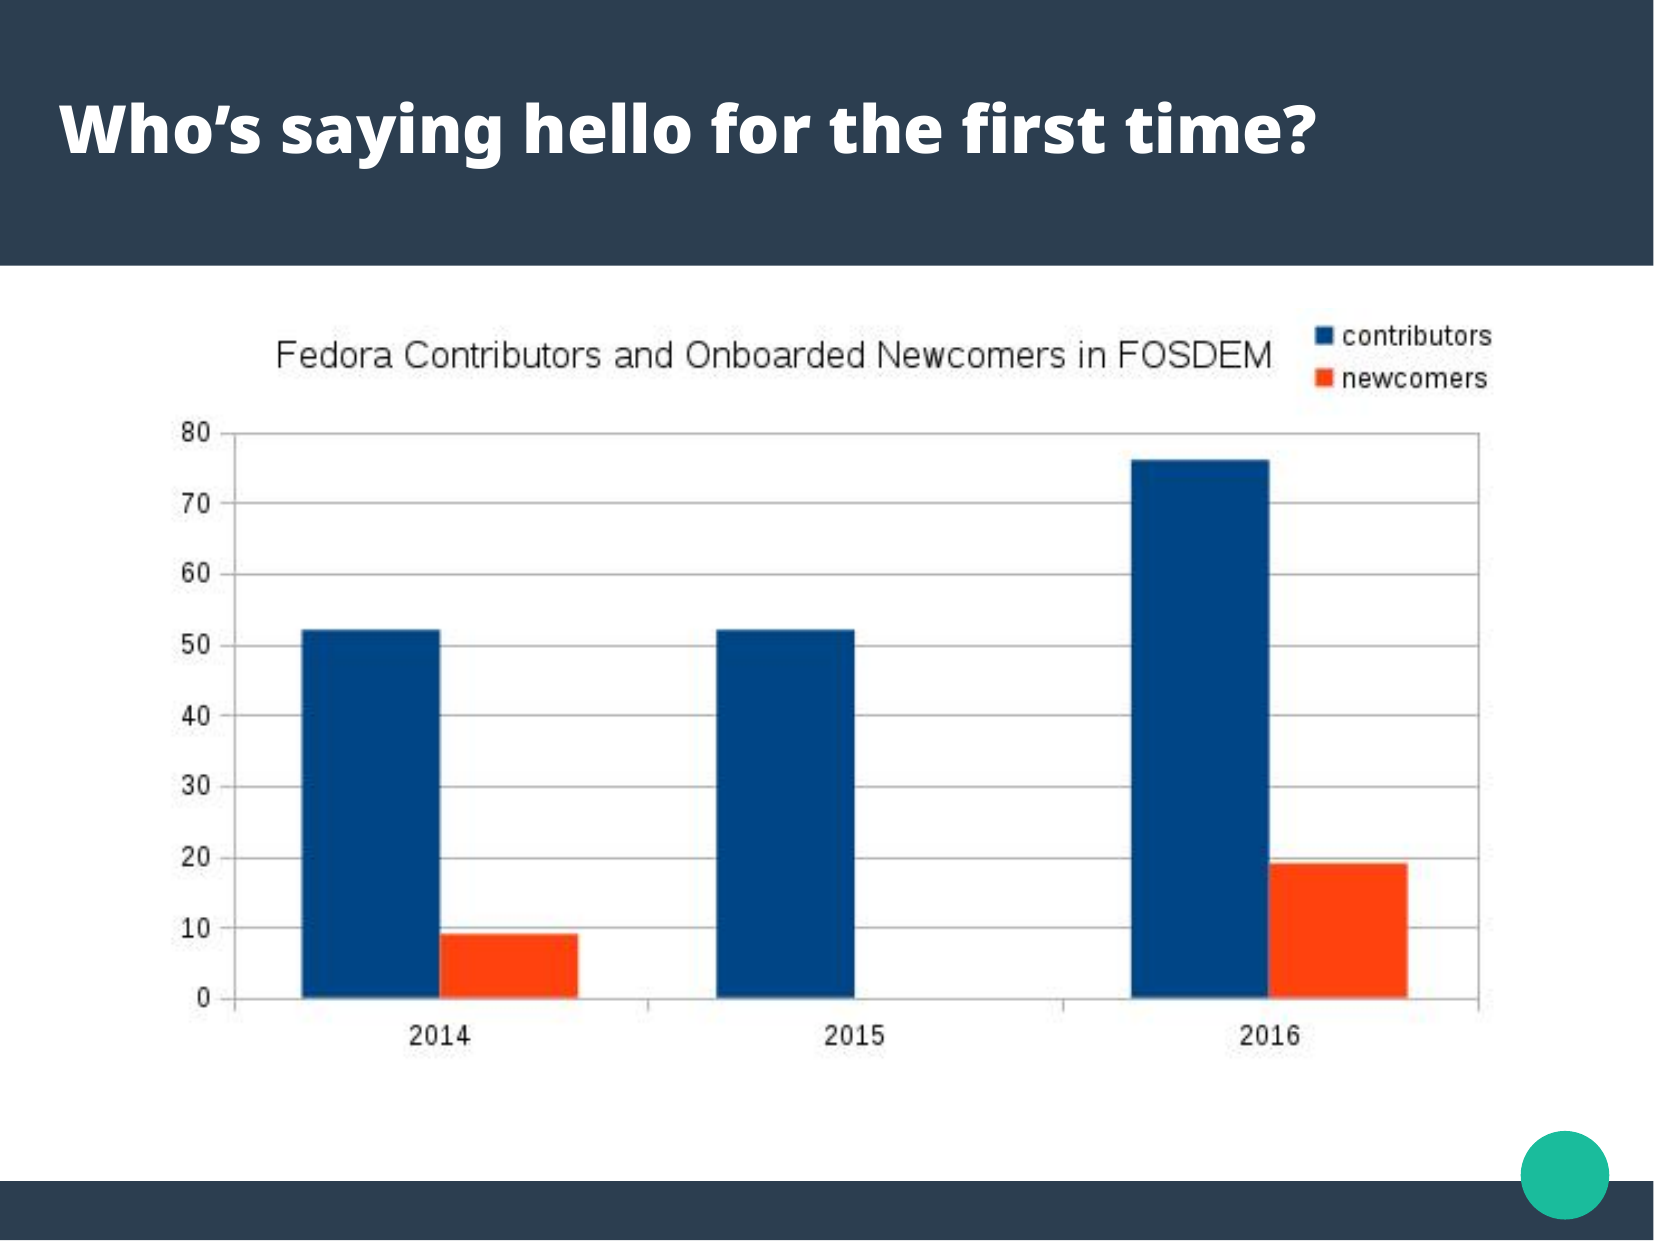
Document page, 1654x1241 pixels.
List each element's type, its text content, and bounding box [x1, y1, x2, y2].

title Who’s saying hello for the first time? [59, 49, 1595, 207]
picture [154, 308, 1505, 1068]
